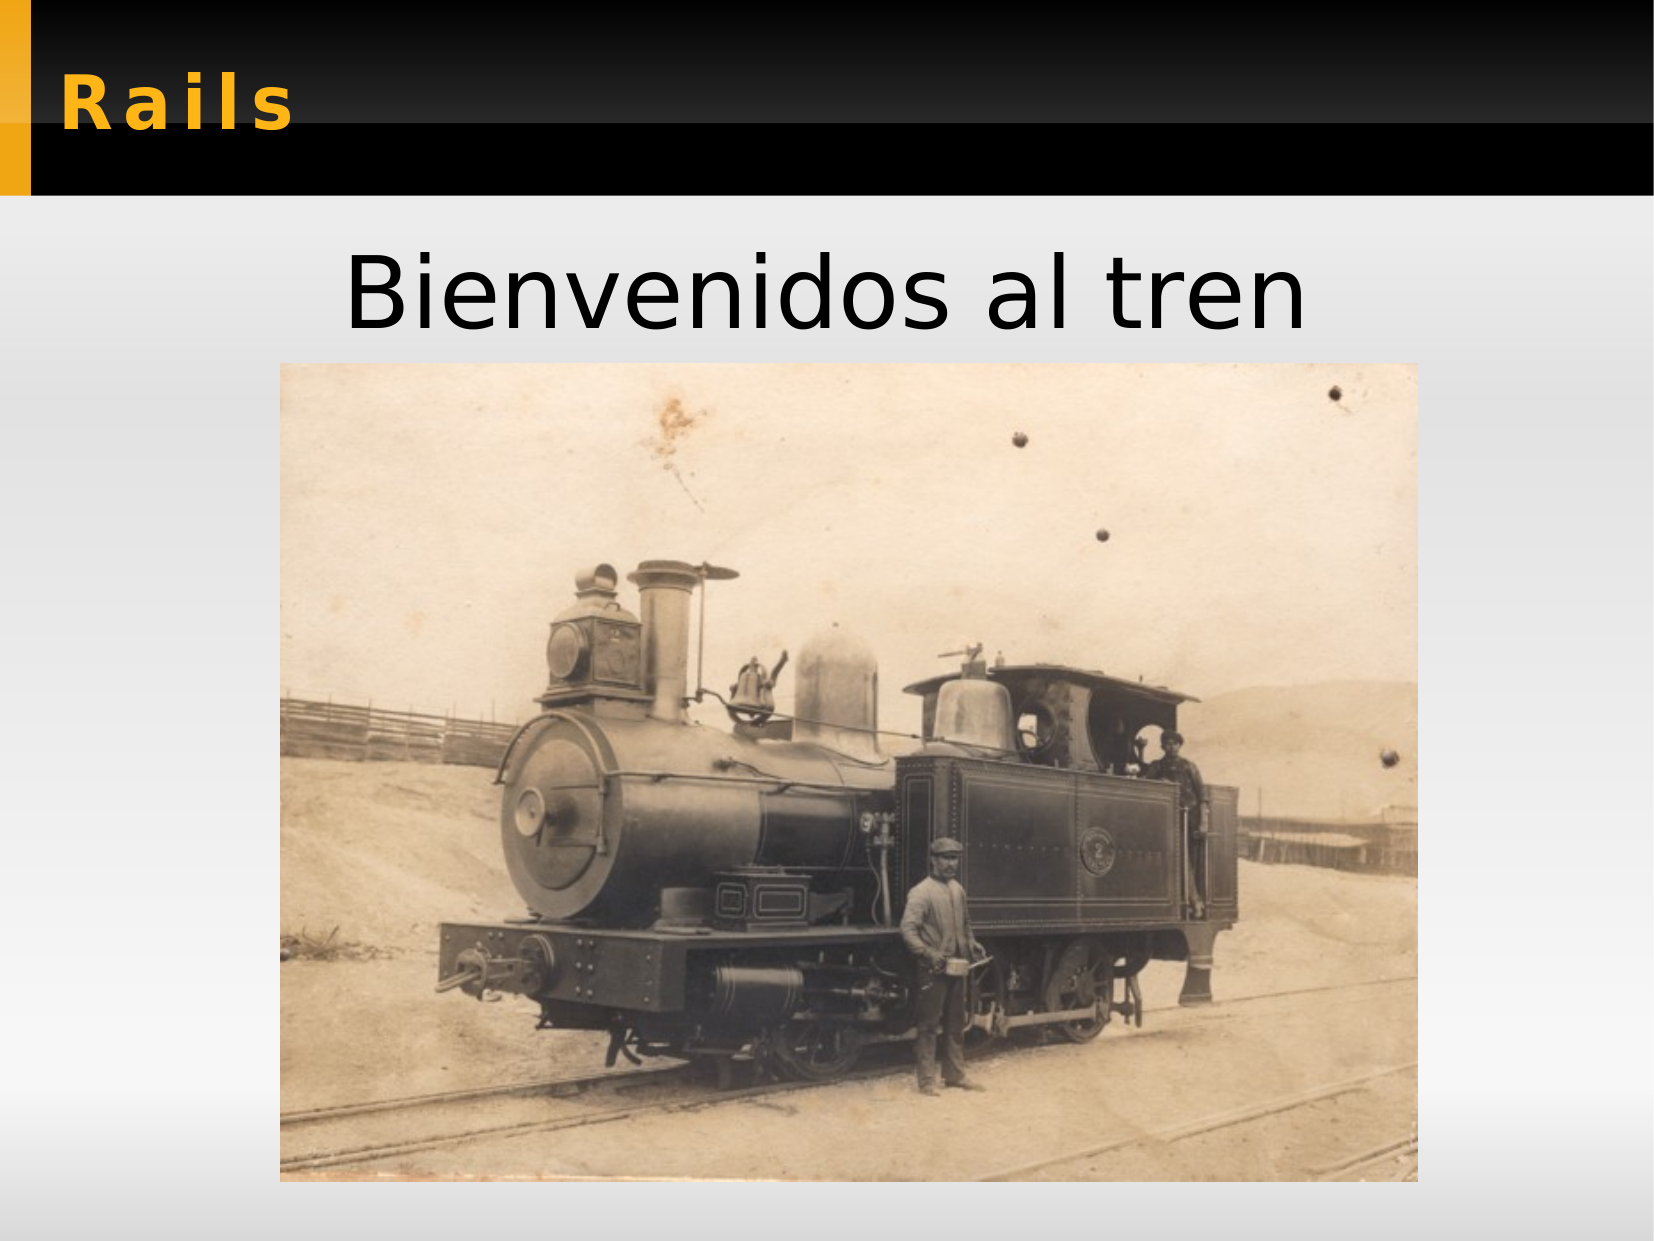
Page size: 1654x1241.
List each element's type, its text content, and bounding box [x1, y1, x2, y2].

title Rails [58, 29, 1654, 178]
picture [0, 0, 1654, 1241]
list Bienvenidos al tren [82, 236, 1571, 1158]
